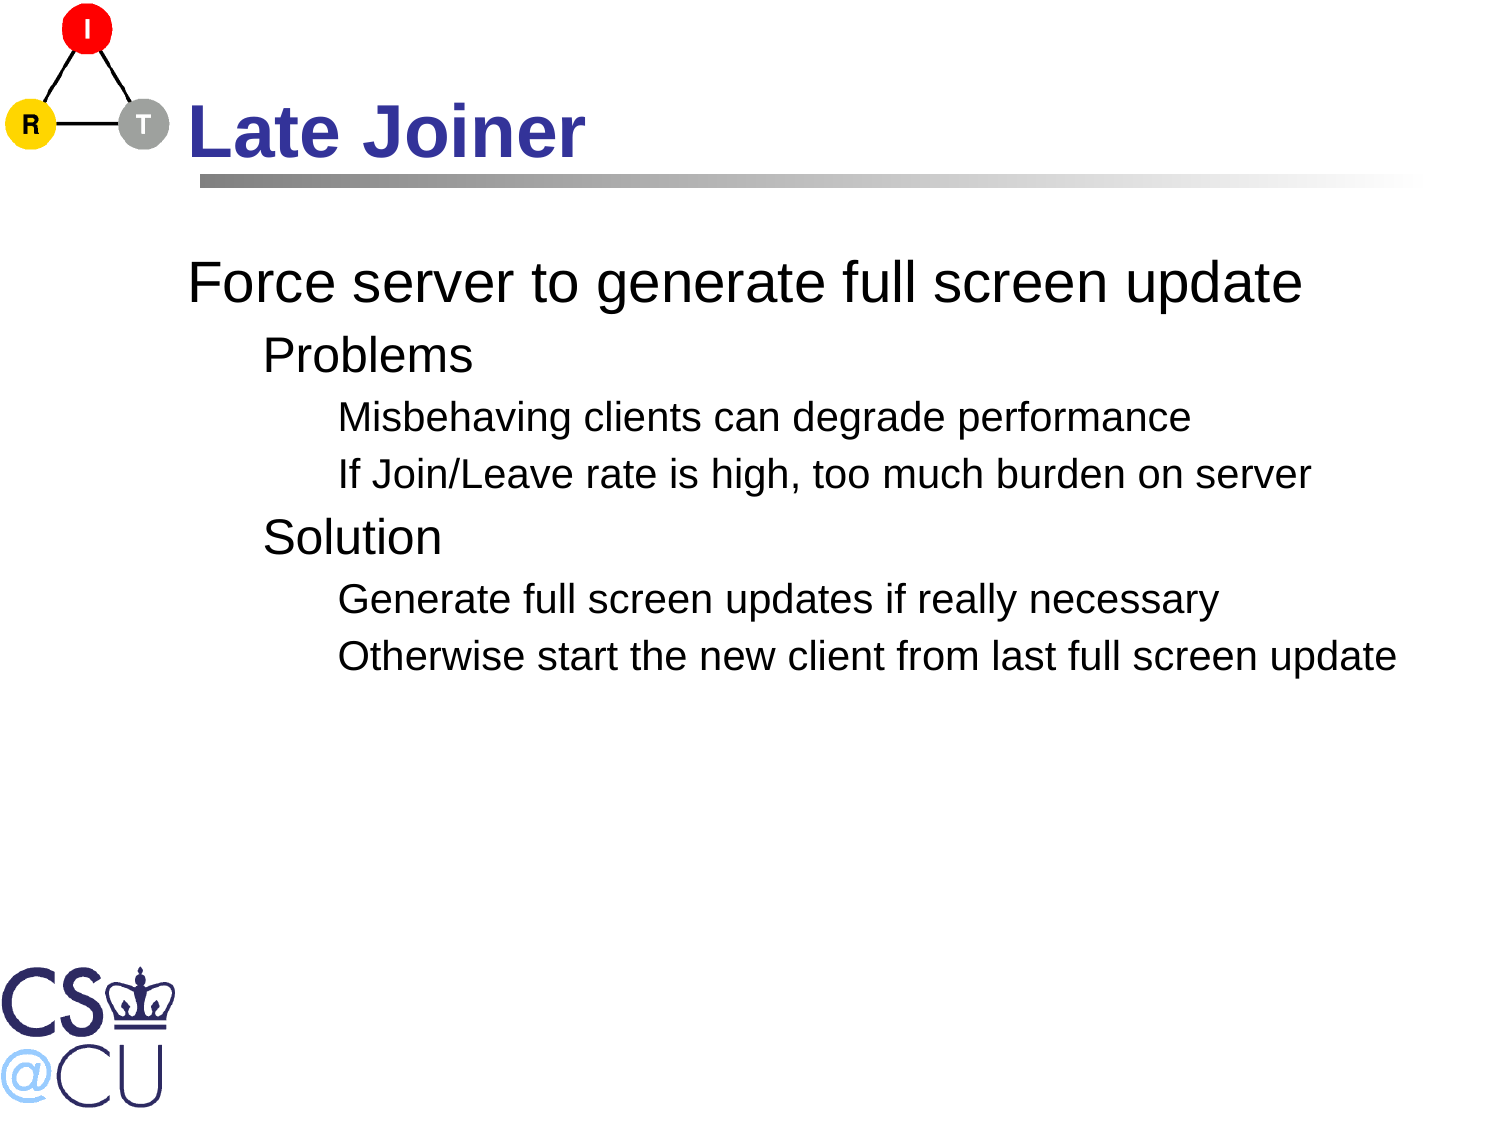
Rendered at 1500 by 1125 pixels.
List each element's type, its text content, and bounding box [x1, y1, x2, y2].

picture [0, 949, 175, 1125]
list Force server to generate full screen update Problems Misbehaving clients can degrade performance If Join/Leave rate is high, too much burden on server Solution Generate full screen updates if really necessary Otherwise start the new client from last full screen update [187, 249, 1463, 998]
title Late Joiner [187, 44, 1463, 218]
picture [0, 0, 173, 154]
